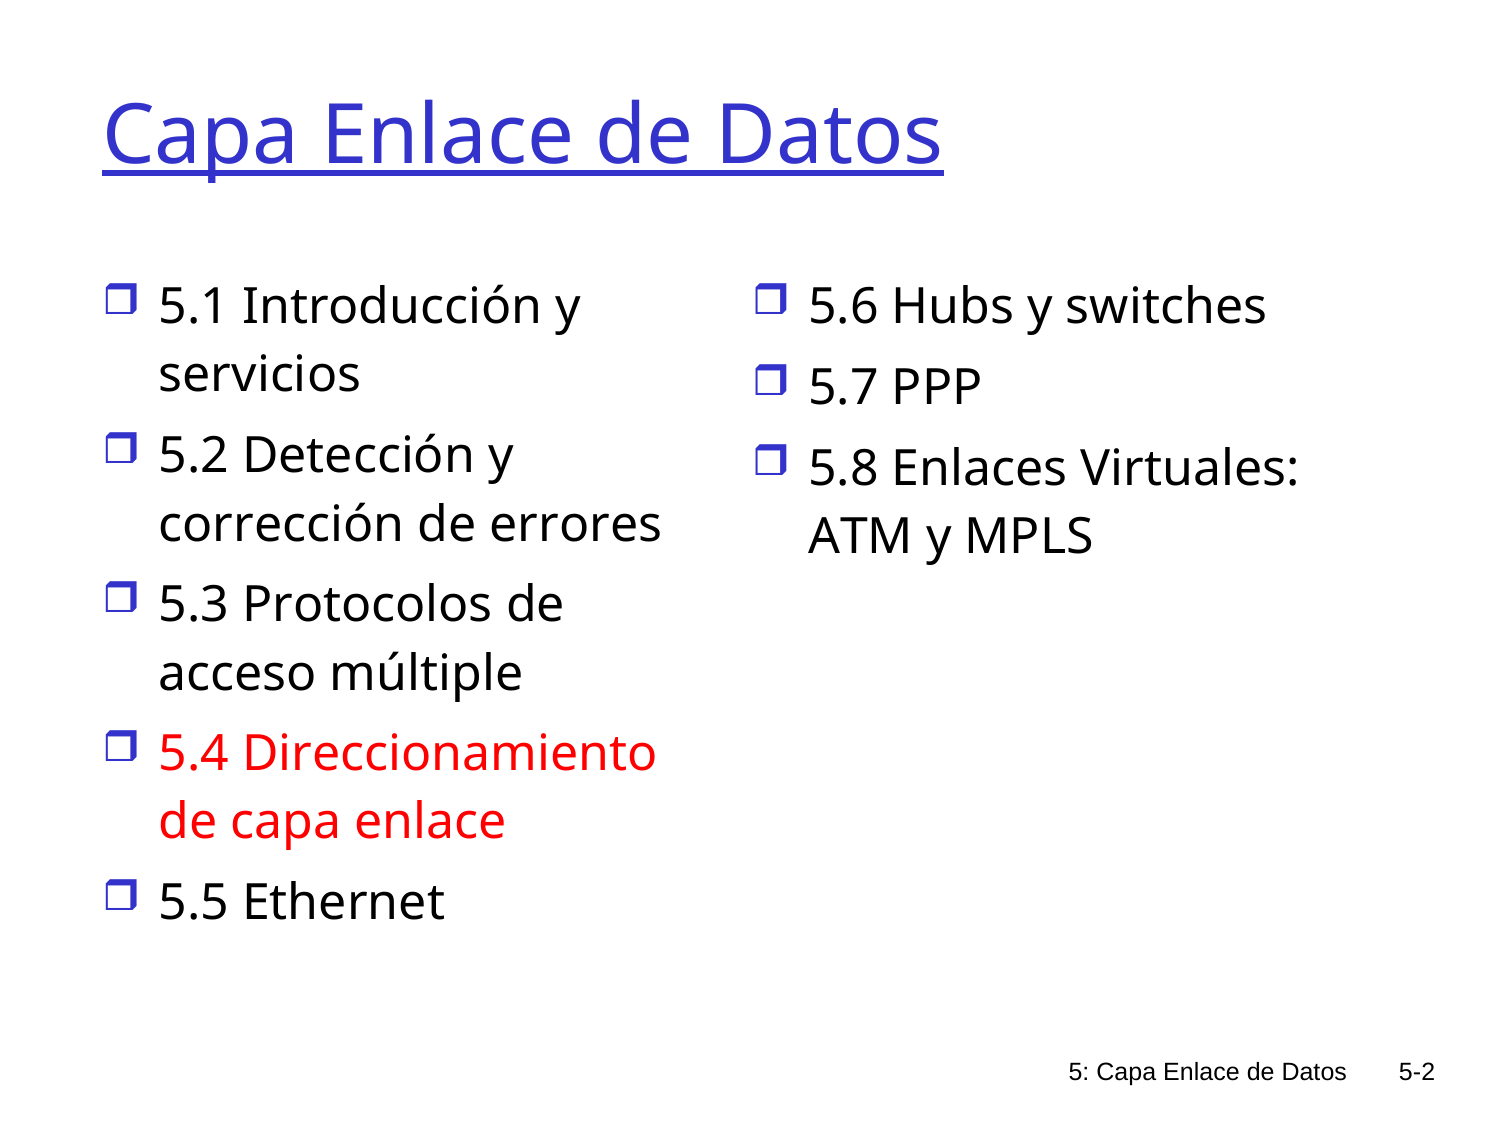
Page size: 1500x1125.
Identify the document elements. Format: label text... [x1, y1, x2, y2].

title Capa Enlace de Datos [87, 37, 1363, 225]
list 5.1 Introducción y servicios 5.2 Detección y corrección de errores 5.3 Protocolos de acceso múltiple 5.4 Direccionamiento de capa enlace 5.5 Ethernet [87, 262, 713, 1026]
list 5.6 Hubs y switches 5.7 PPP 5.8 Enlaces Virtuales: ATM y MPLS [737, 262, 1403, 1026]
